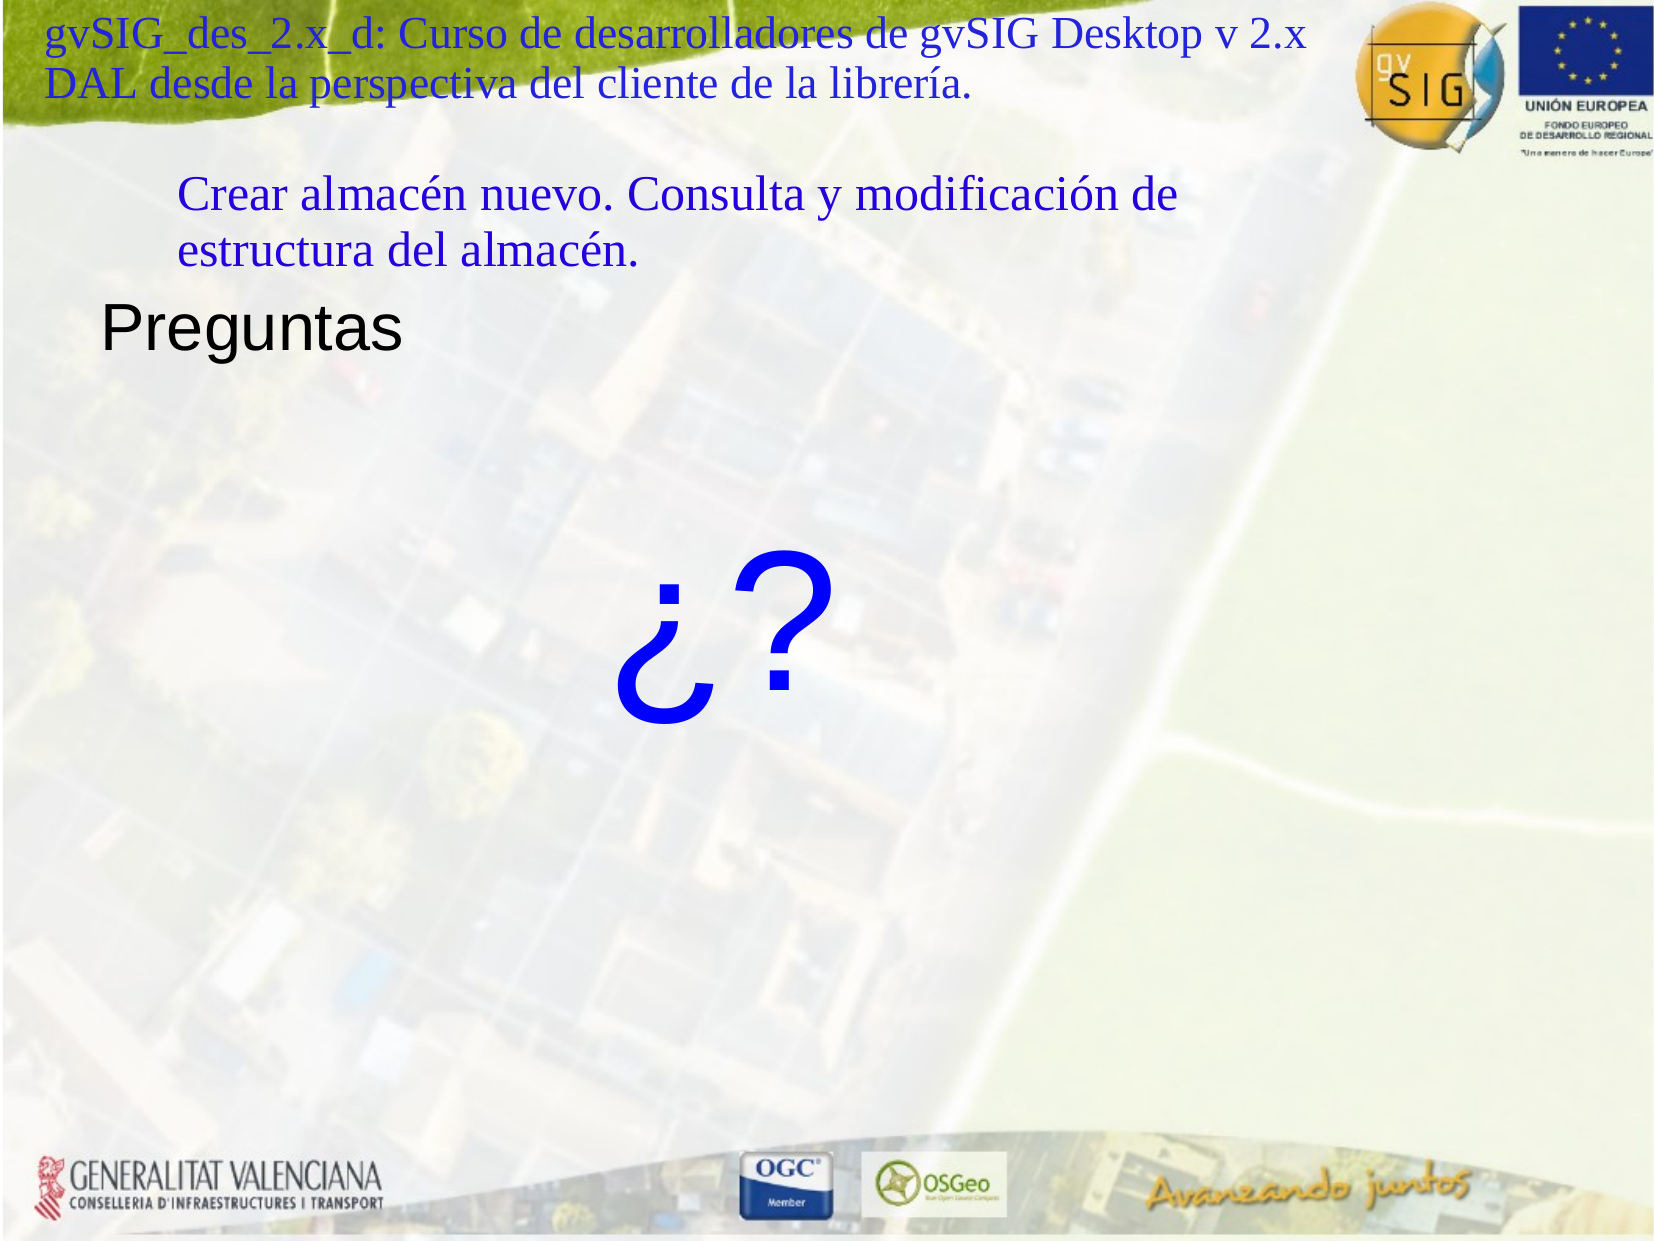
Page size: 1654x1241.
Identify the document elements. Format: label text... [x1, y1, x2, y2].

picture [2, 0, 1654, 1241]
title Crear almacén nuevo. Consulta y modificación de estructura del almacén. [177, 88, 1329, 290]
text_box ¿? [590, 501, 886, 741]
list Preguntas [82, 290, 1571, 1010]
